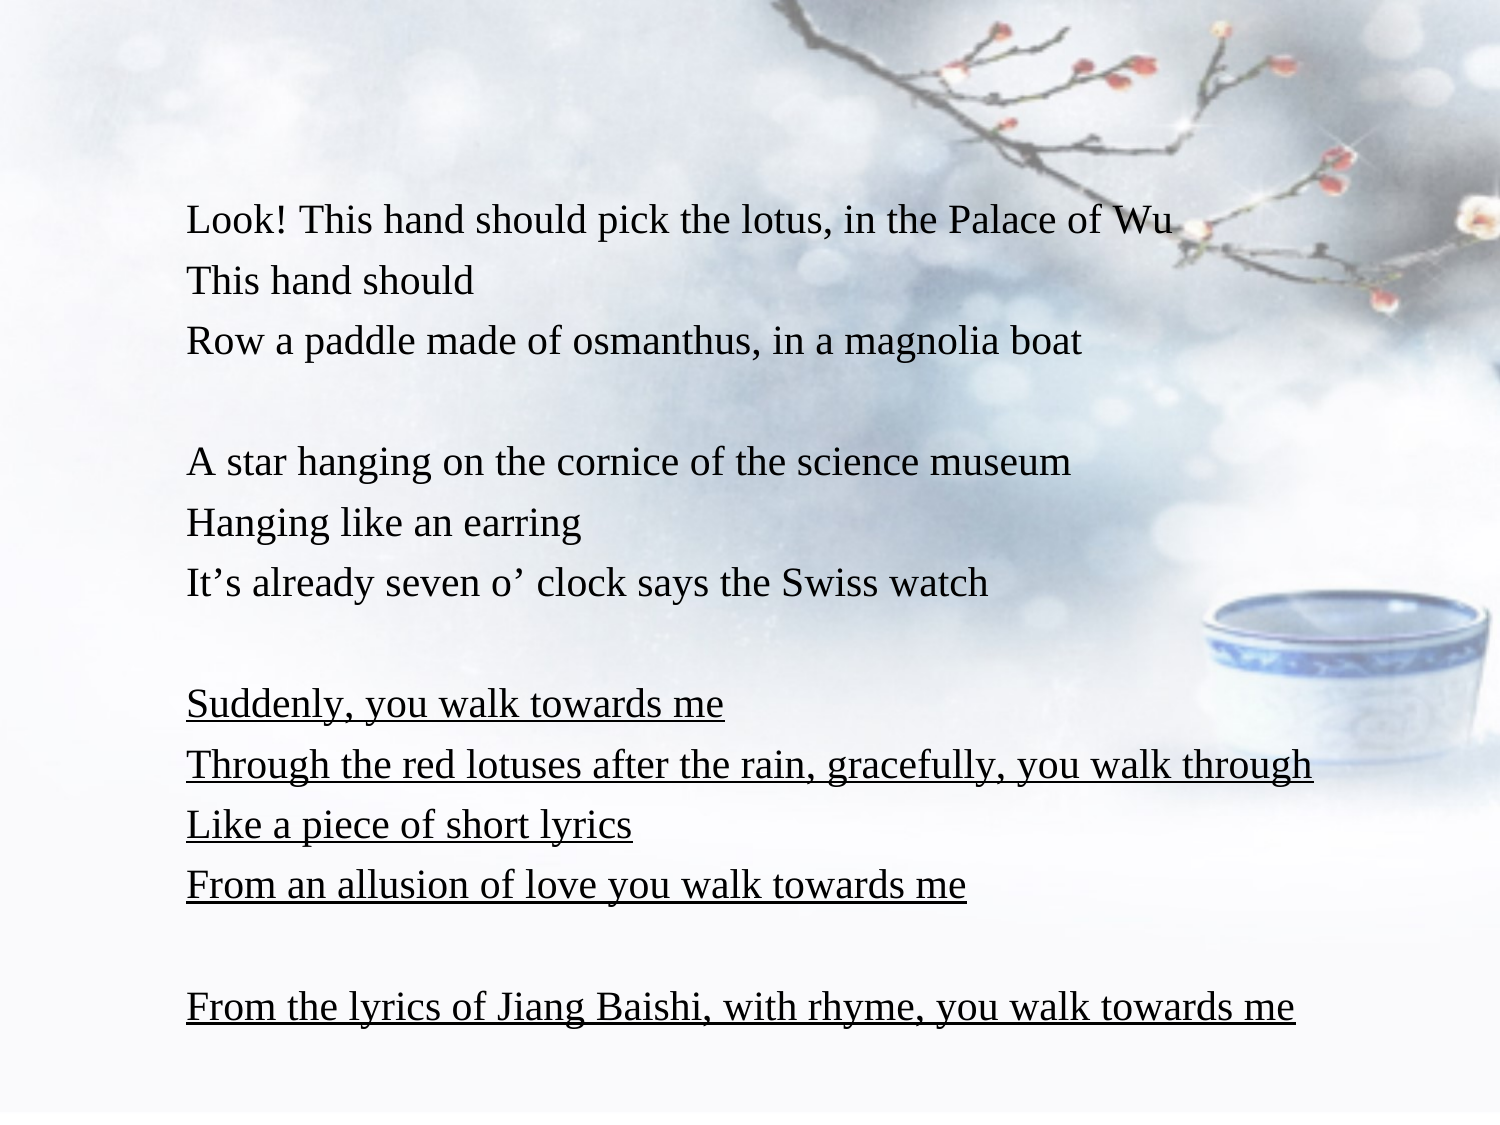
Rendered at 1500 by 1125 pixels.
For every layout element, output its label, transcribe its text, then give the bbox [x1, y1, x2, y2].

list Look! This hand should pick the lotus, in the Palace of Wu This hand should Row a paddle made of osmanthus, in a magnolia boat A star hanging on the cornice of the science museum Hanging like an earring It’s already seven o’ clock says the Swiss watch Suddenly, you walk towards me Through the red lotuses after the rain, gracefully, you walk through Like a piece of short lyrics From an allusion of love you walk towards me From the lyrics of Jiang Baishi, with rhyme, you walk towards me [171, 184, 1500, 1059]
picture [0, 0, 1500, 1125]
